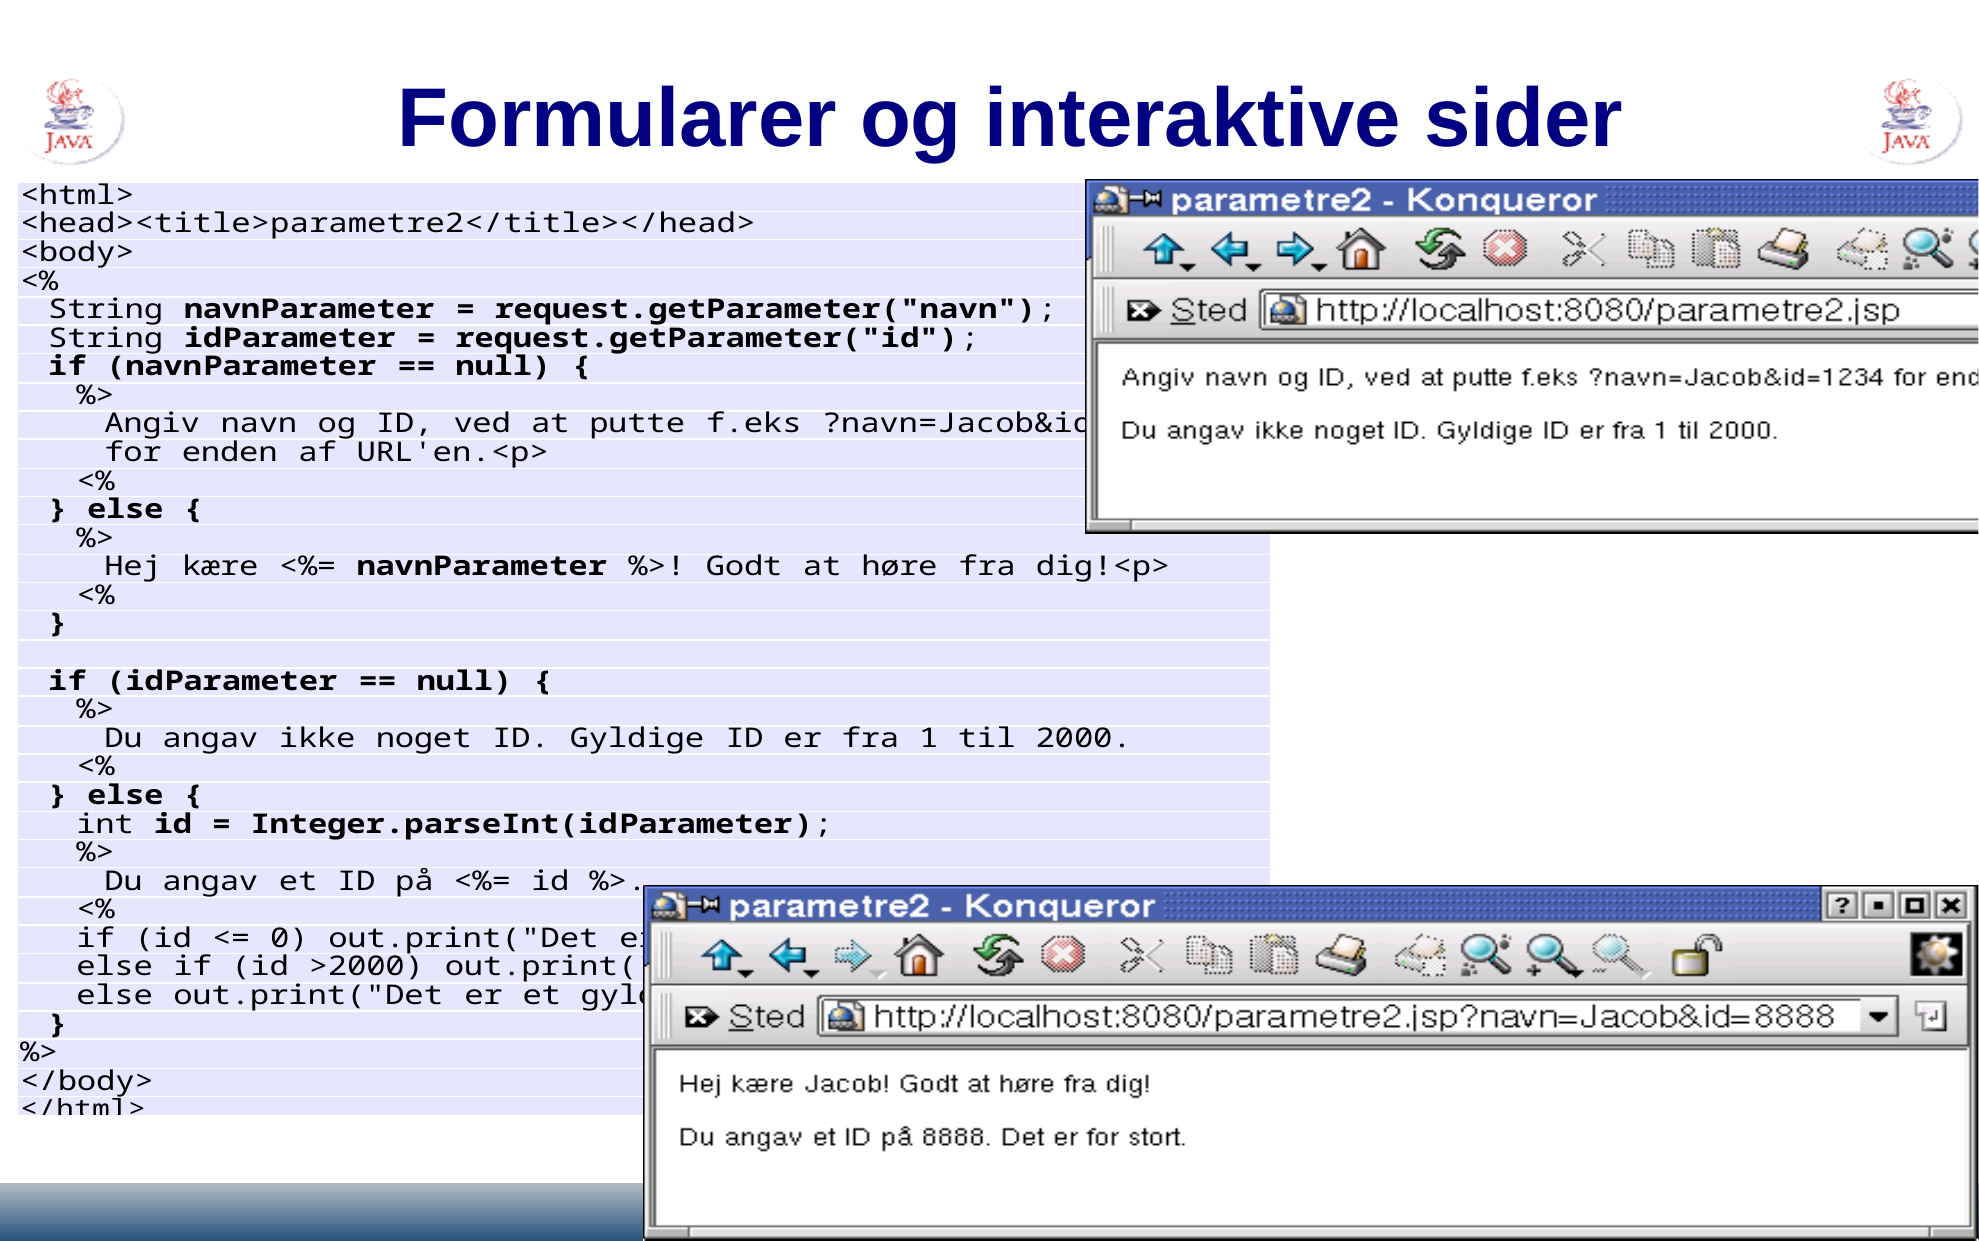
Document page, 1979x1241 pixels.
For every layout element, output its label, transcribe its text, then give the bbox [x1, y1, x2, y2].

picture [1085, 179, 1979, 535]
title Formularer og interaktive sider [186, 14, 1835, 182]
picture [12, 71, 130, 169]
picture [1849, 71, 1968, 169]
chart [18, 182, 1271, 1115]
picture [643, 885, 1979, 1241]
